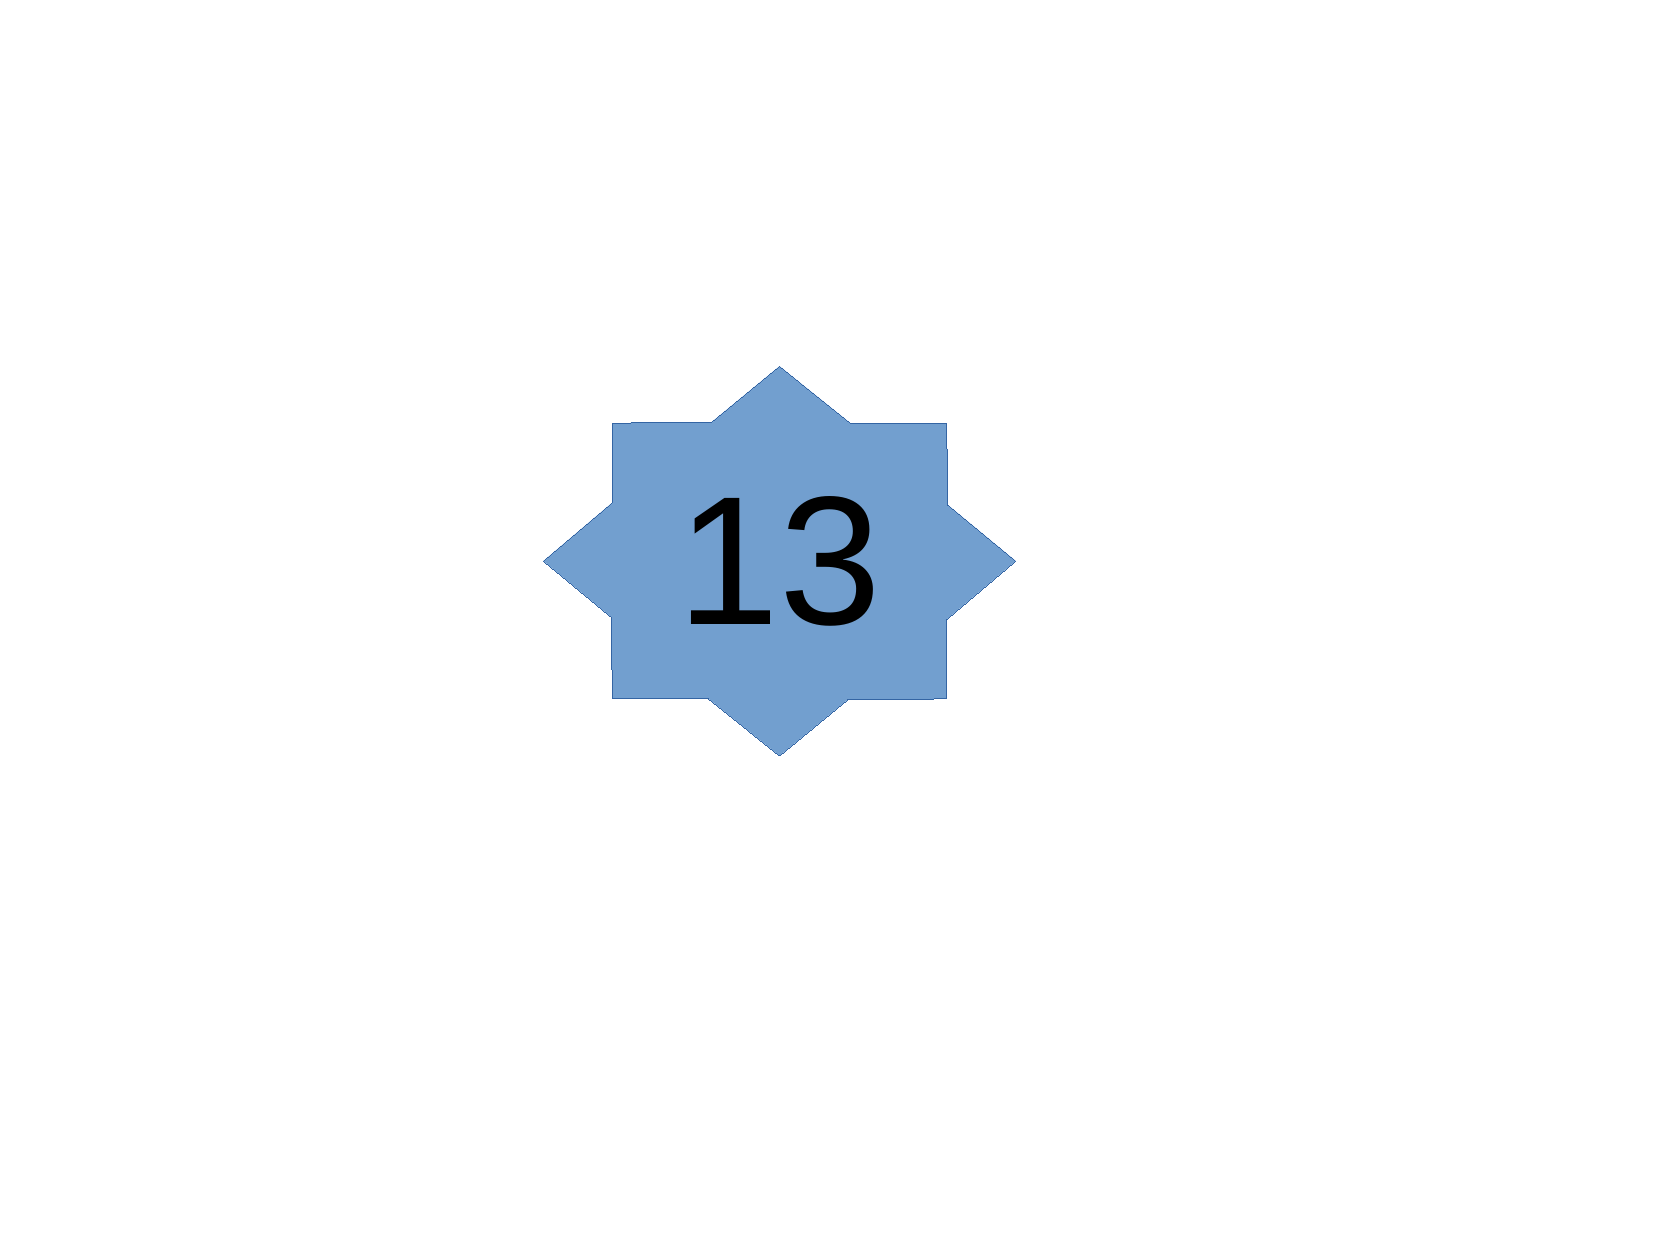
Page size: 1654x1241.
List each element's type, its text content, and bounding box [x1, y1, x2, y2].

text_box 13 [543, 366, 1016, 756]
